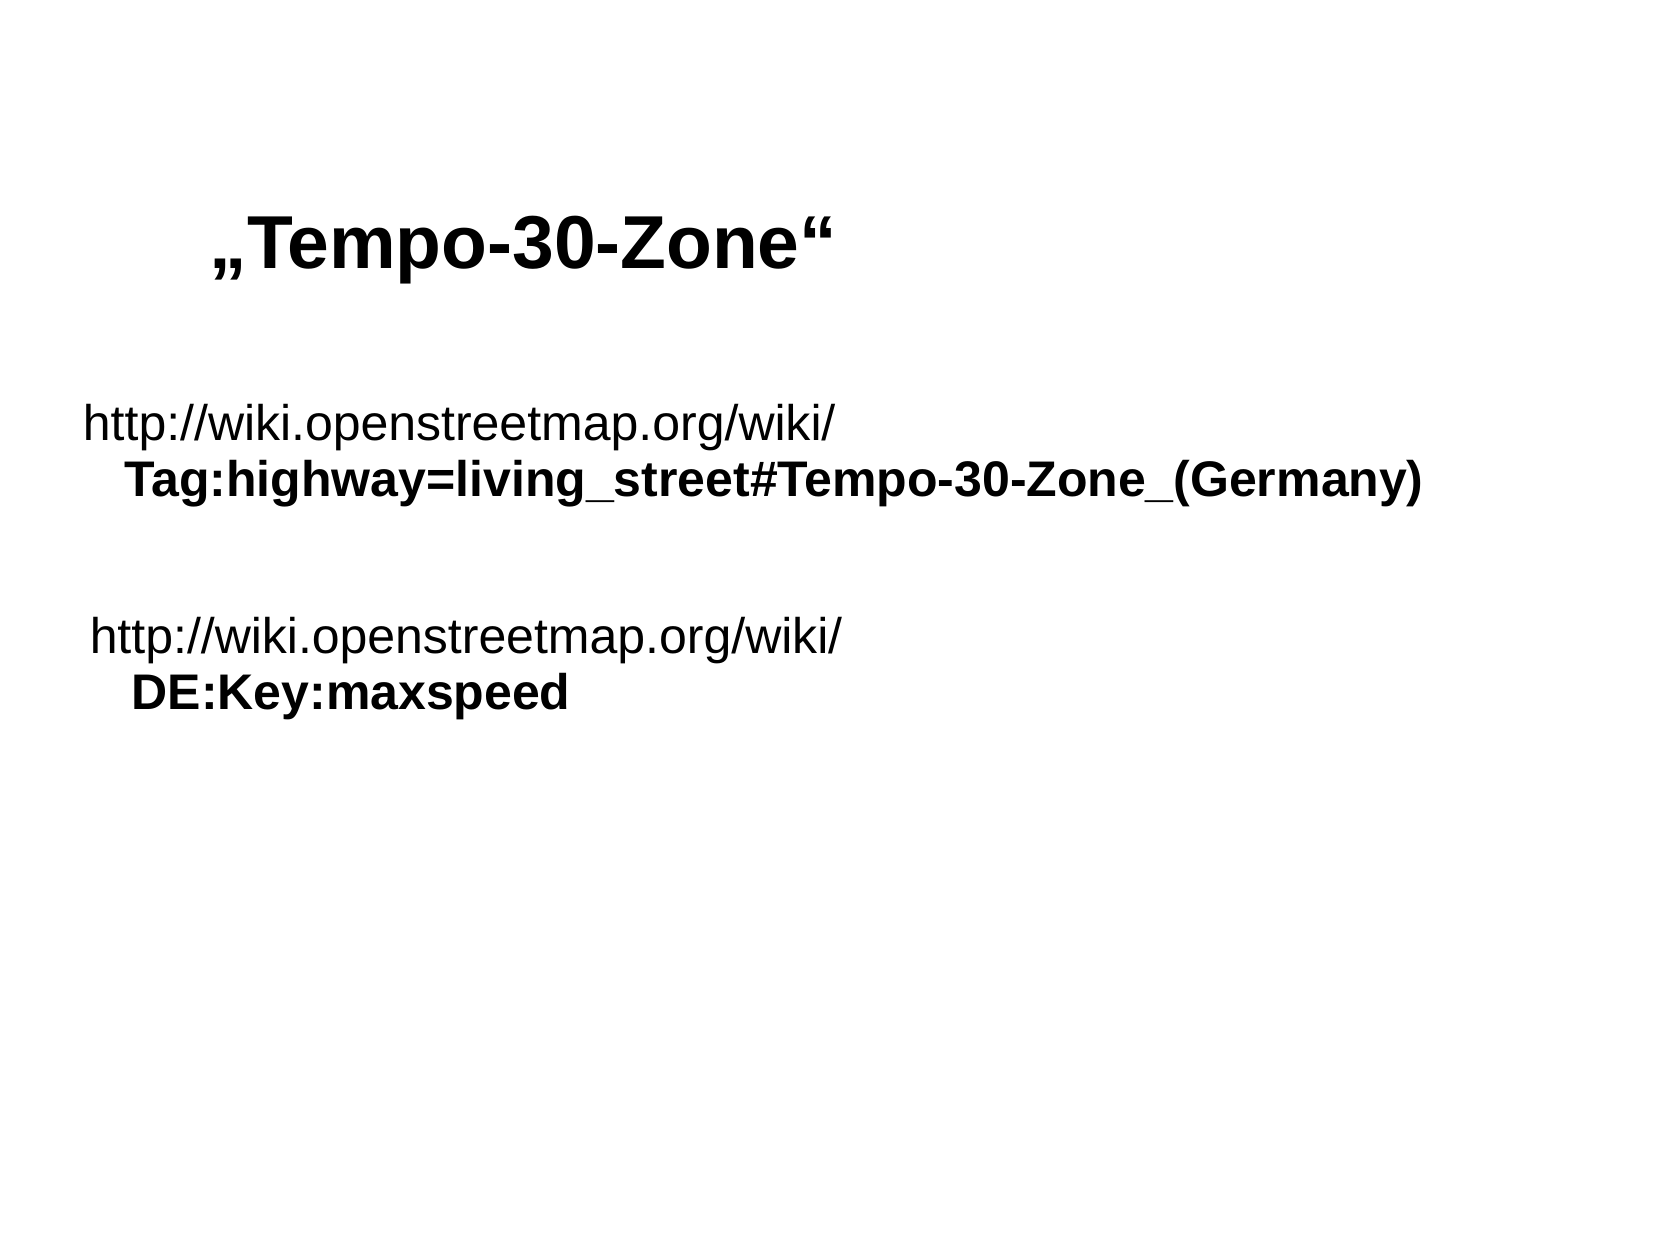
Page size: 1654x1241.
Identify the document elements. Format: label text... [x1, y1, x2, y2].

text_box http://wiki.openstreetmap.org/wiki/ Tag:highway=living_street#Tempo-30-Zone_(Germany) [68, 387, 1654, 516]
text_box „Tempo-30-Zone“ [195, 193, 853, 293]
text_box http://wiki.openstreetmap.org/wiki/ DE:Key:maxspeed [75, 601, 977, 729]
